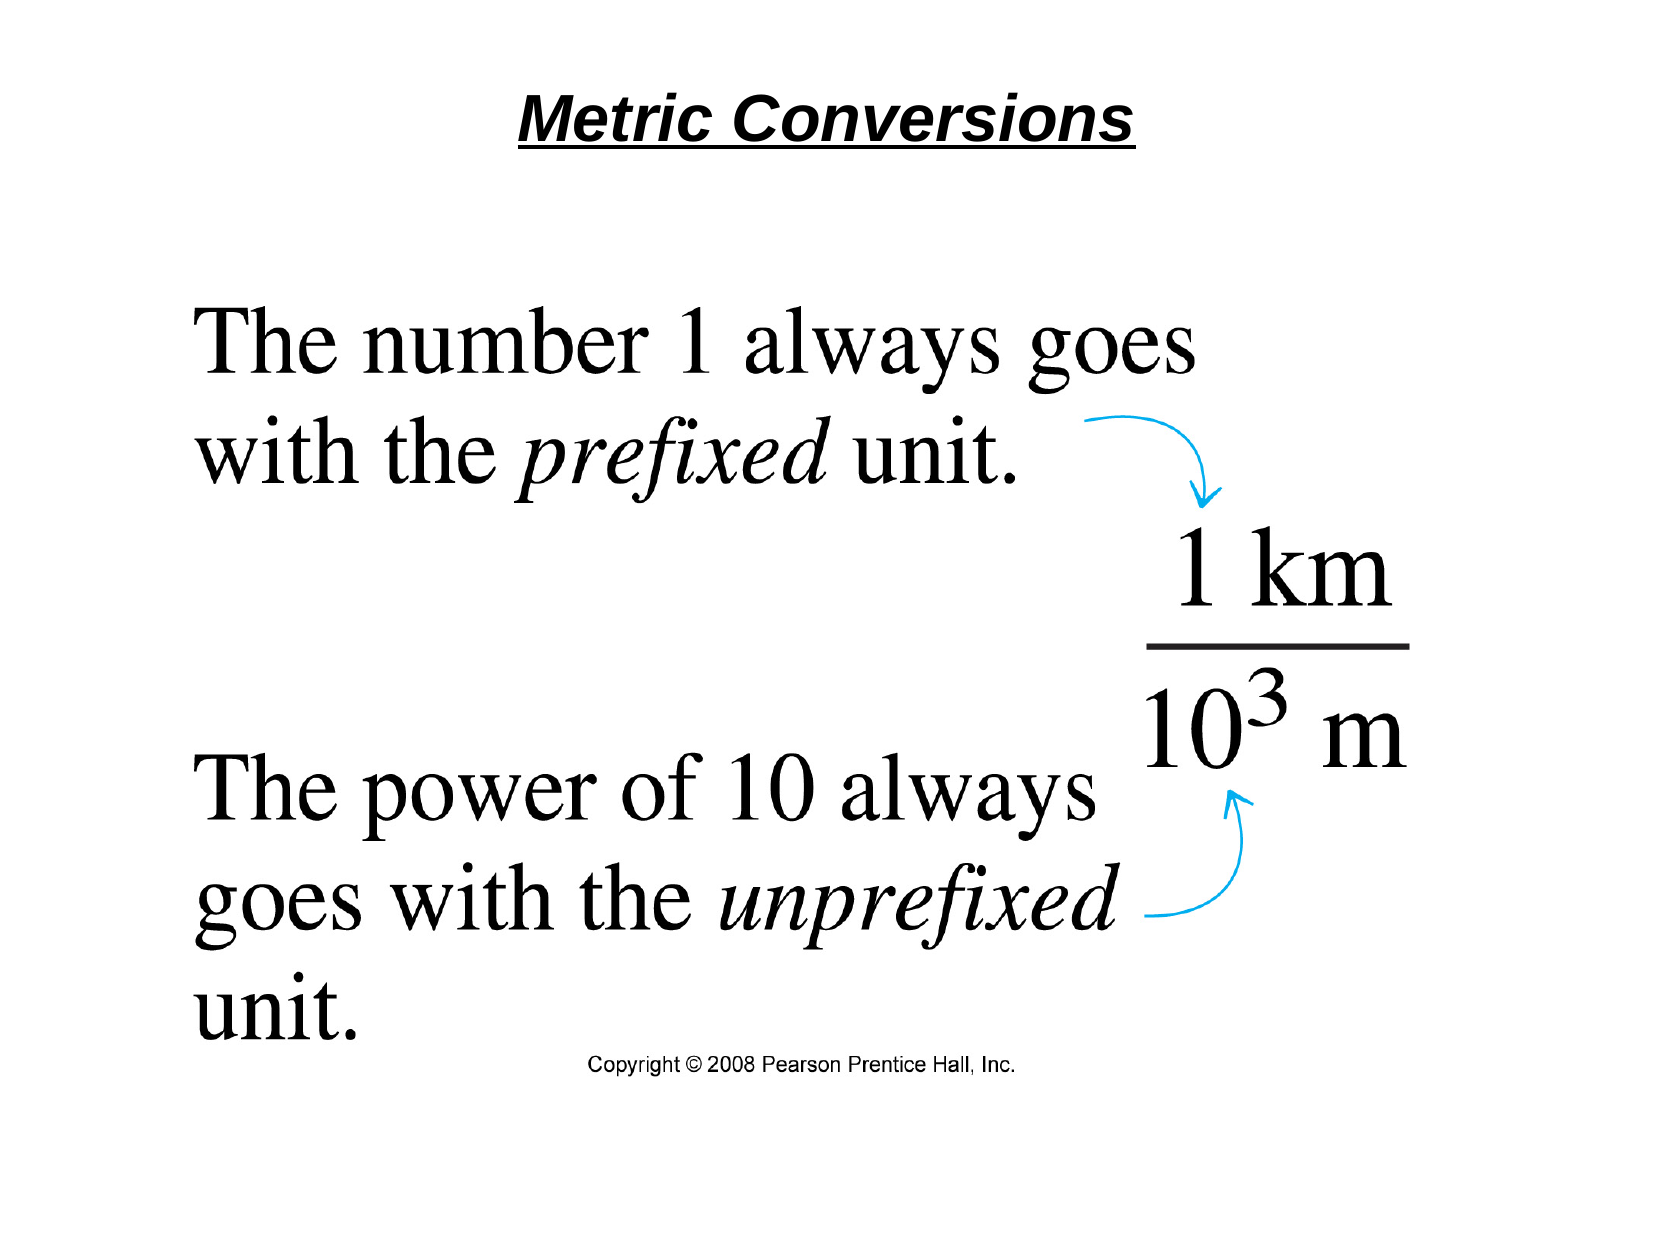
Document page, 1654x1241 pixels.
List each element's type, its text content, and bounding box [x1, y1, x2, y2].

picture [187, 299, 1416, 1085]
title Metric Conversions [82, 49, 1571, 188]
